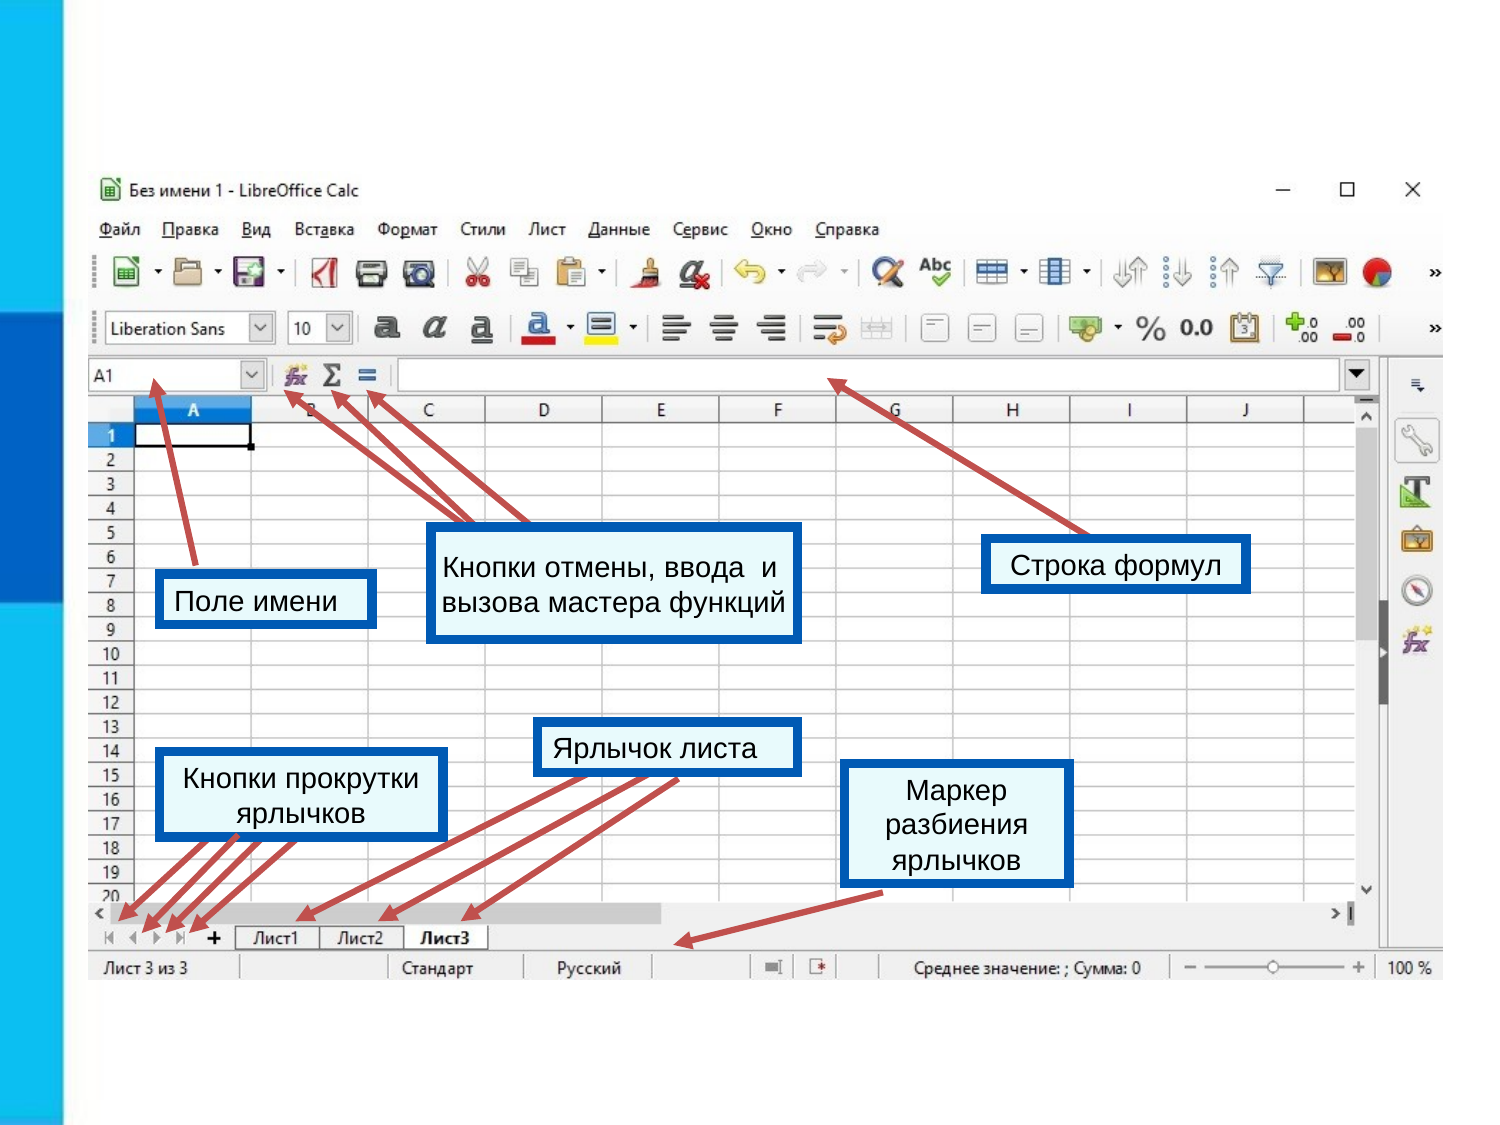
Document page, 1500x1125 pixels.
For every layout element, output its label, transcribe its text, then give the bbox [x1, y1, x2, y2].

text_box Кнопки прокрутки ярлычков [159, 751, 444, 837]
text_box Строка формул [986, 538, 1247, 590]
text_box Маркер разбиения ярлычков [844, 763, 1070, 884]
text_box Кнопки отмены, ввода и вызова мастера функций [430, 527, 798, 640]
text_box Ярлычок листа [537, 721, 798, 773]
picture [0, 0, 1500, 1125]
text_box Поле имени [159, 574, 373, 625]
